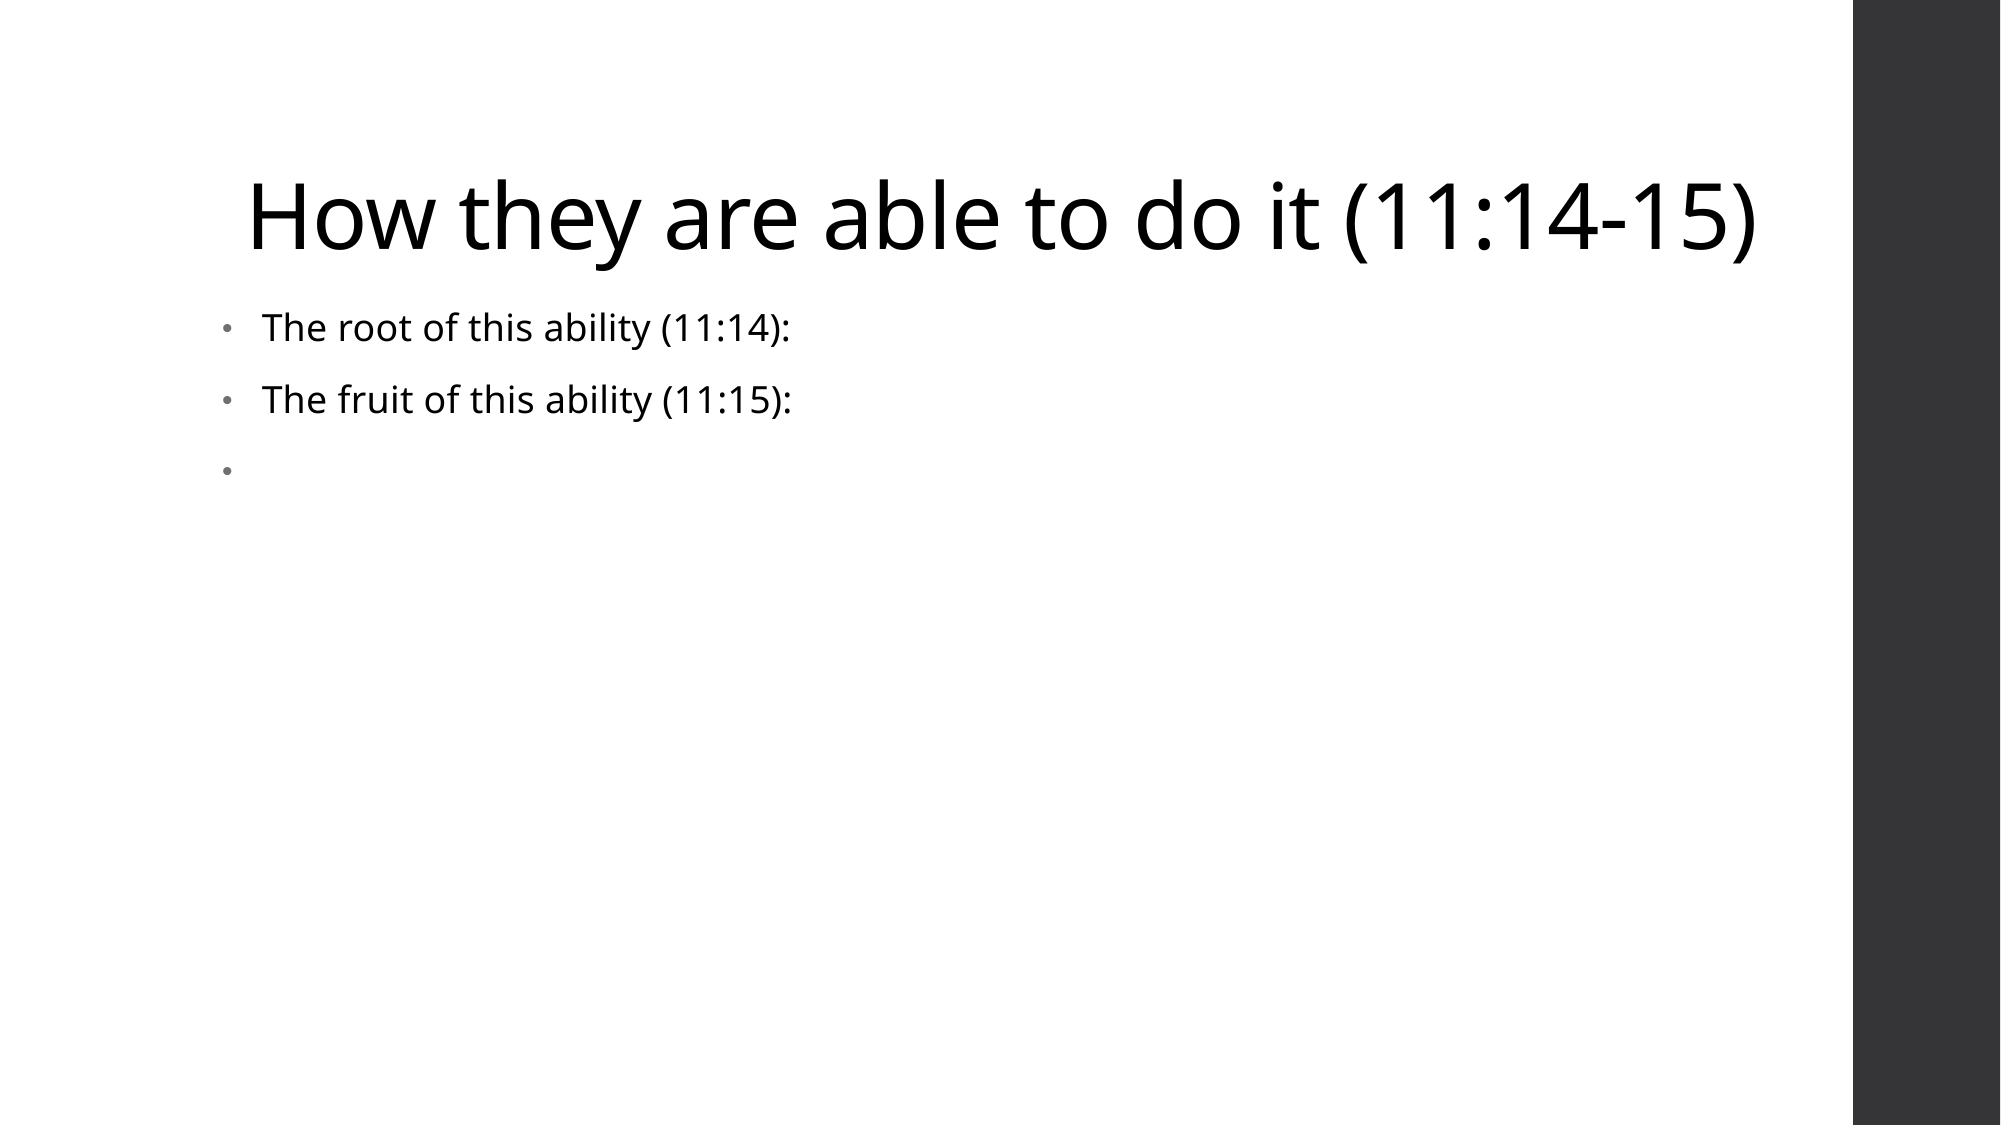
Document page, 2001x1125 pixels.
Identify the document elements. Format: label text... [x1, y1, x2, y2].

title How they are able to do it (11:14-15) [206, 60, 1797, 278]
list The root of this ability (11:14): The fruit of this ability (11:15): [206, 299, 1617, 1014]
